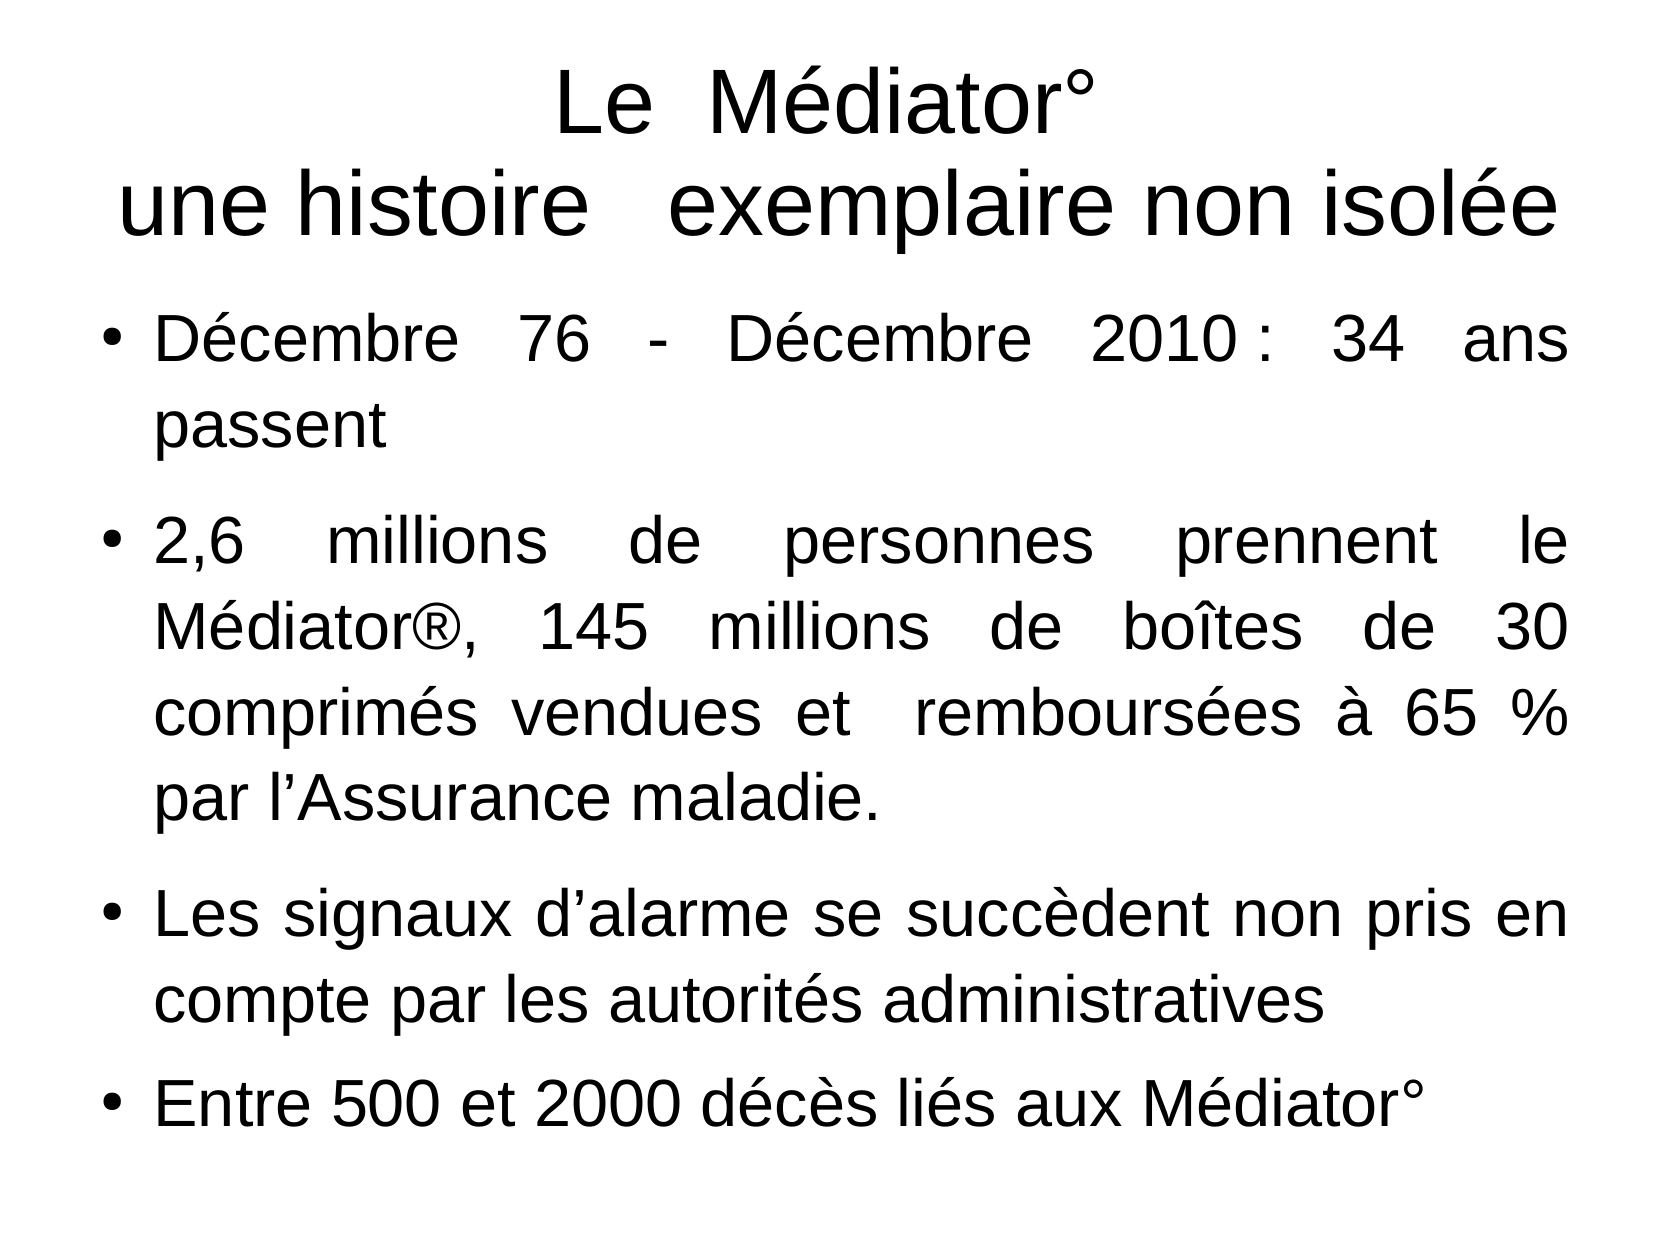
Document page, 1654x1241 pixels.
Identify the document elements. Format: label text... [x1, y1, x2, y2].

list Décembre 76 - Décembre 2010 : 34 ans passent 2,6 millions de personnes prennent le Médiator®, 145 millions de boîtes de 30 comprimés vendues et remboursées à 65 % par l’Assurance maladie. Les signaux d’alarme se succèdent non pris en compte par les autorités administratives Entre 500 et 2000 décès liés aux Médiator° [82, 290, 1571, 1130]
title Le Médiator° une histoire exemplaire non isolée [82, 49, 1571, 257]
